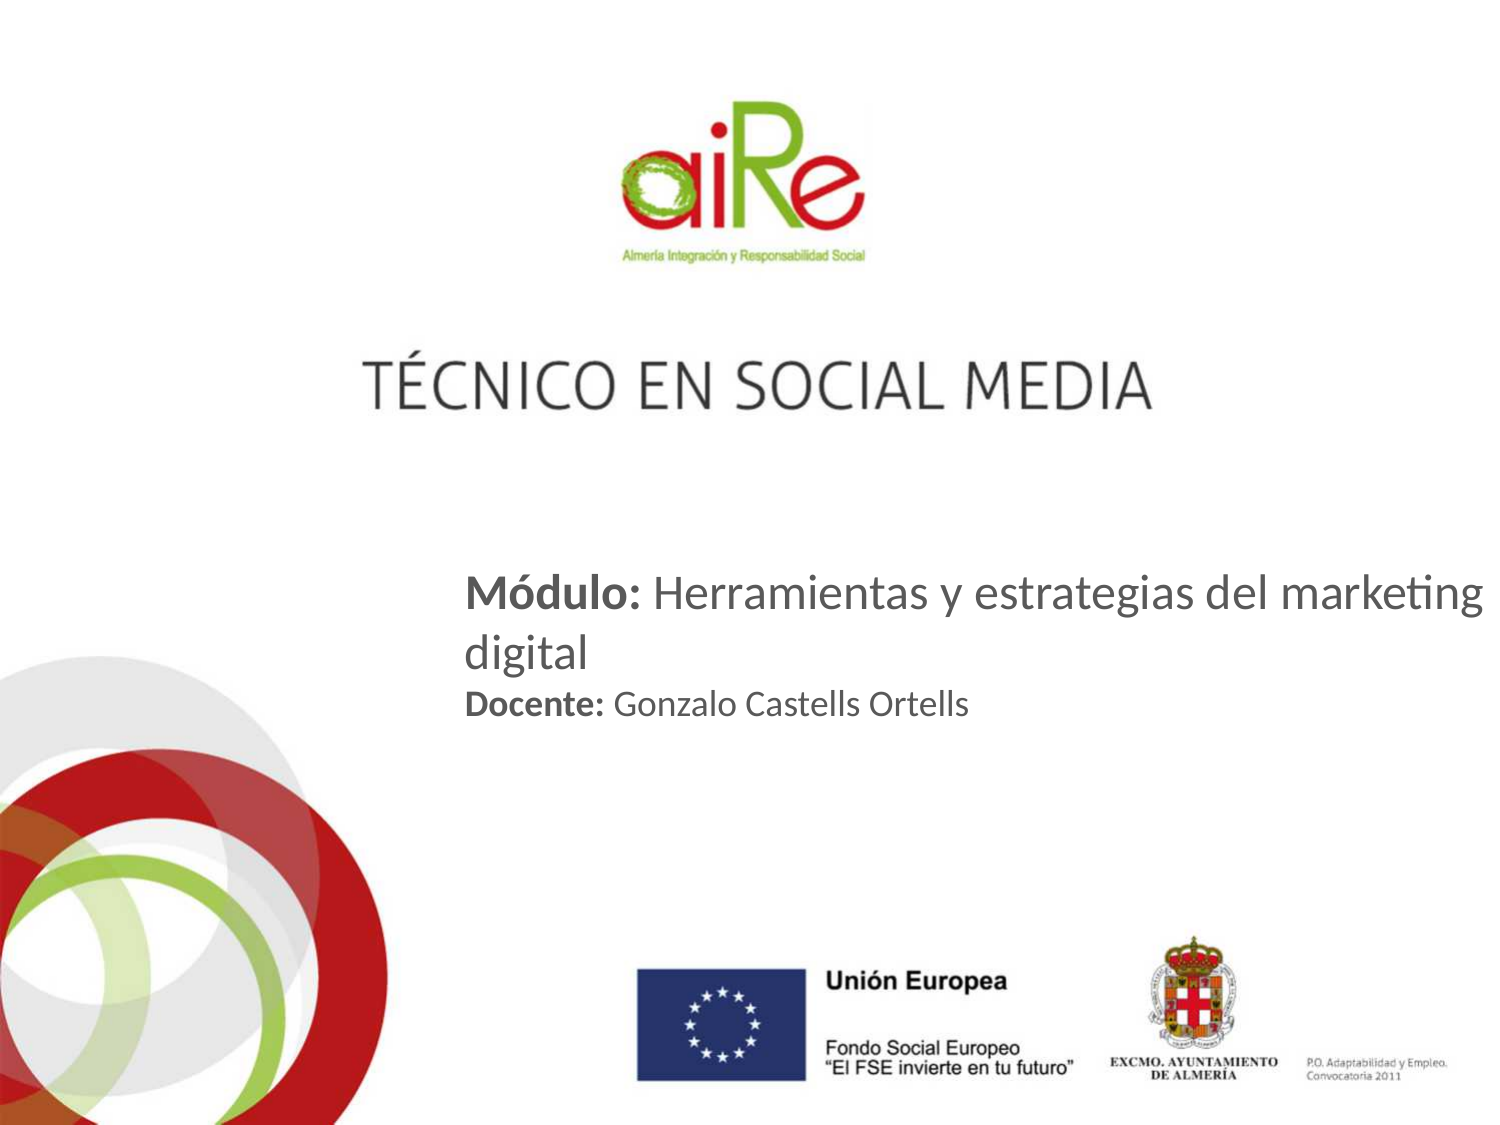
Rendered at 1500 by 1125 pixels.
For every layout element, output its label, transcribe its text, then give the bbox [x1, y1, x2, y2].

picture [0, 0, 1500, 1125]
subtitle Módulo: Herramientas y estrategias del marketing digital Docente: Gonzalo Castells Ortells [450, 551, 1500, 840]
